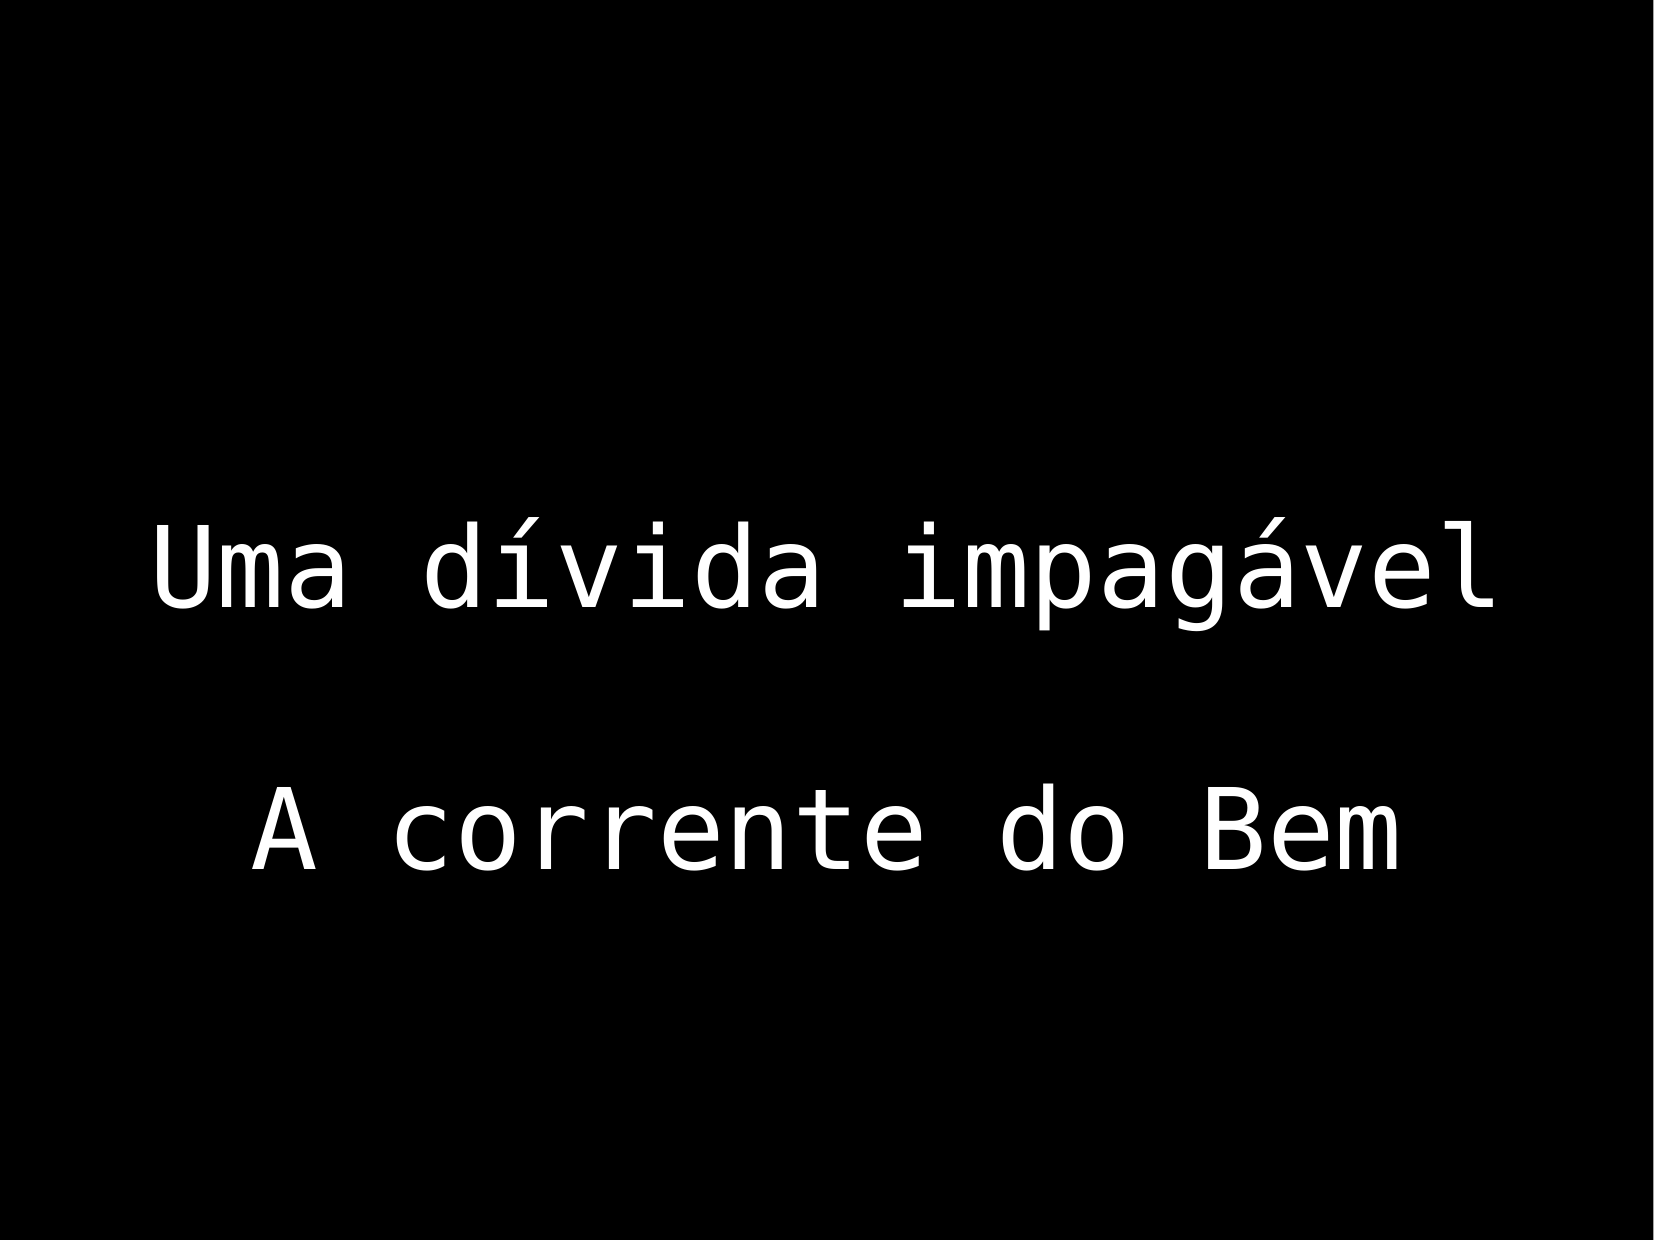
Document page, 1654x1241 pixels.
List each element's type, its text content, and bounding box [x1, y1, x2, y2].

text_box Uma dívida impagável A corrente do Bem [82, 290, 1571, 1109]
